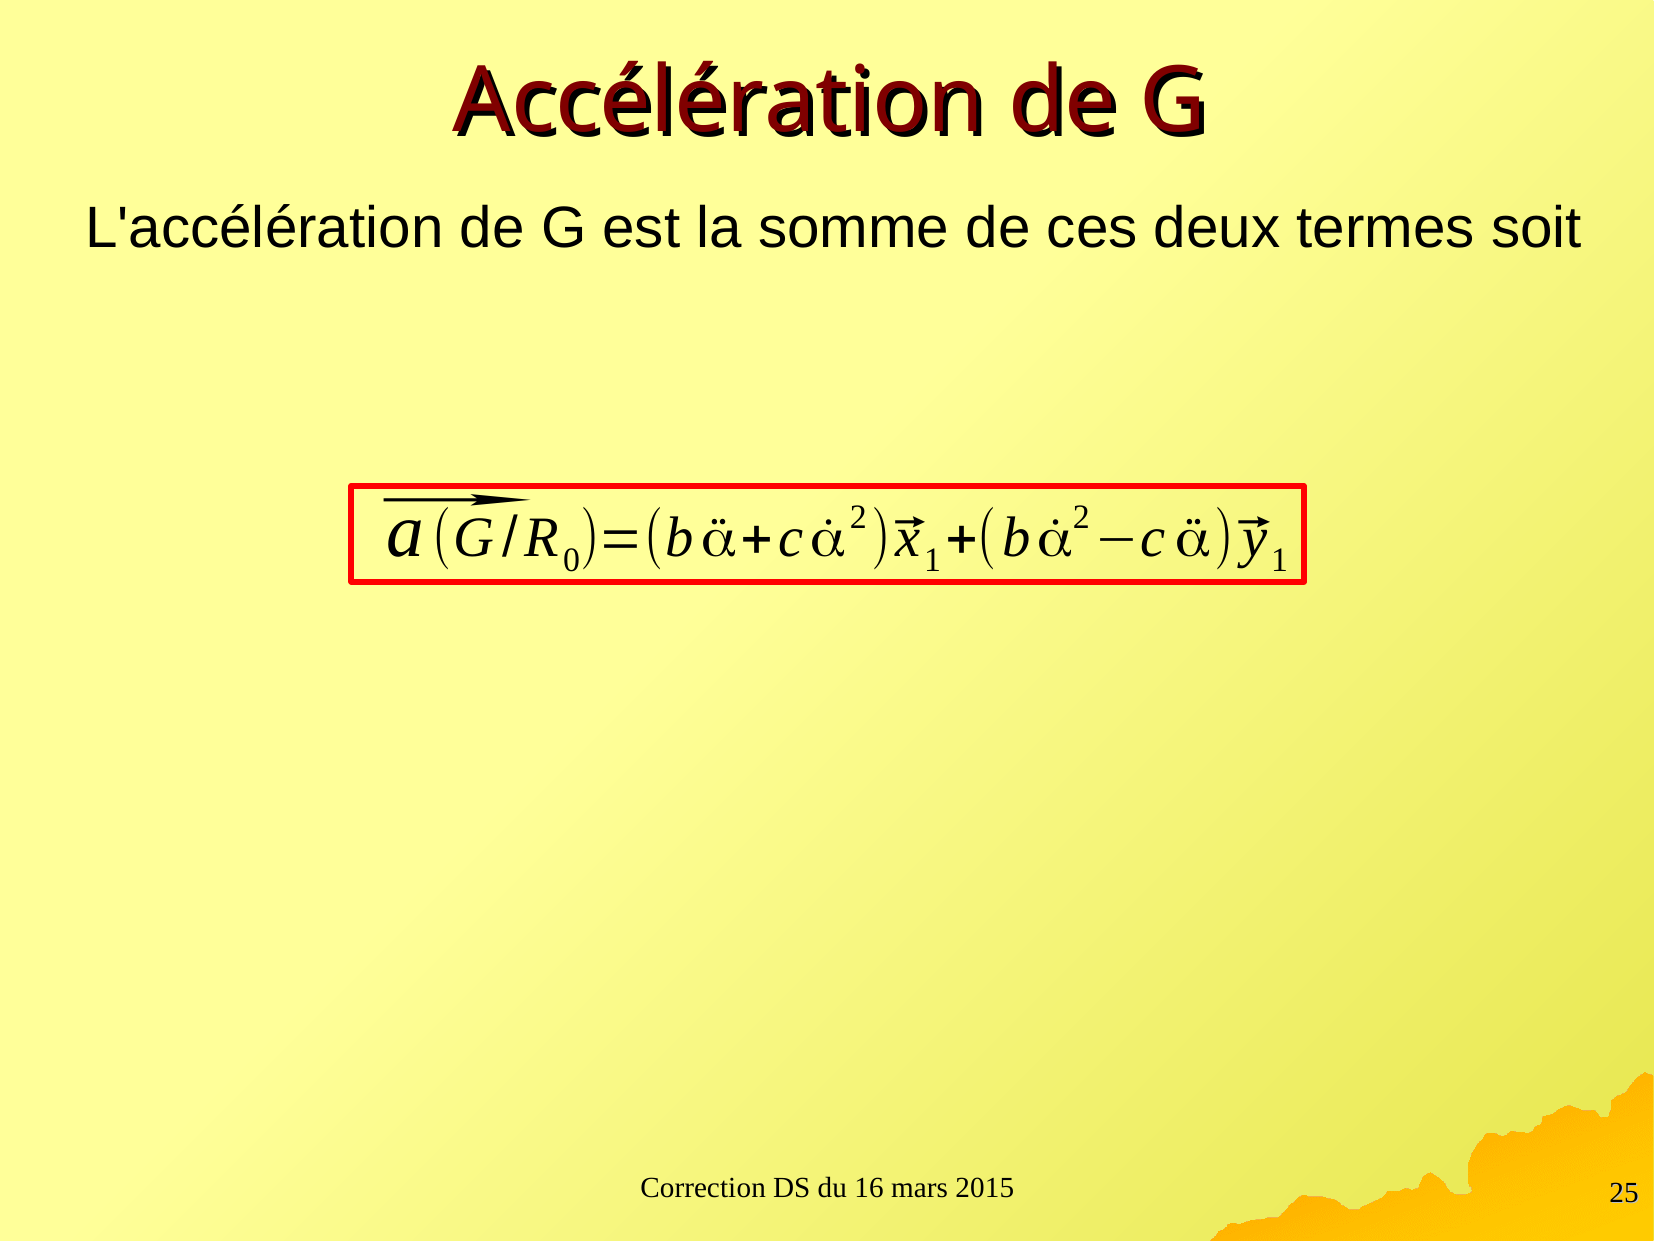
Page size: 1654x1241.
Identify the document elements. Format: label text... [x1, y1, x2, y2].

title Accélération de G [85, 0, 1574, 187]
chart [354, 488, 1301, 579]
text_box L'accélération de G est la somme de ces deux termes soit [70, 187, 1654, 992]
